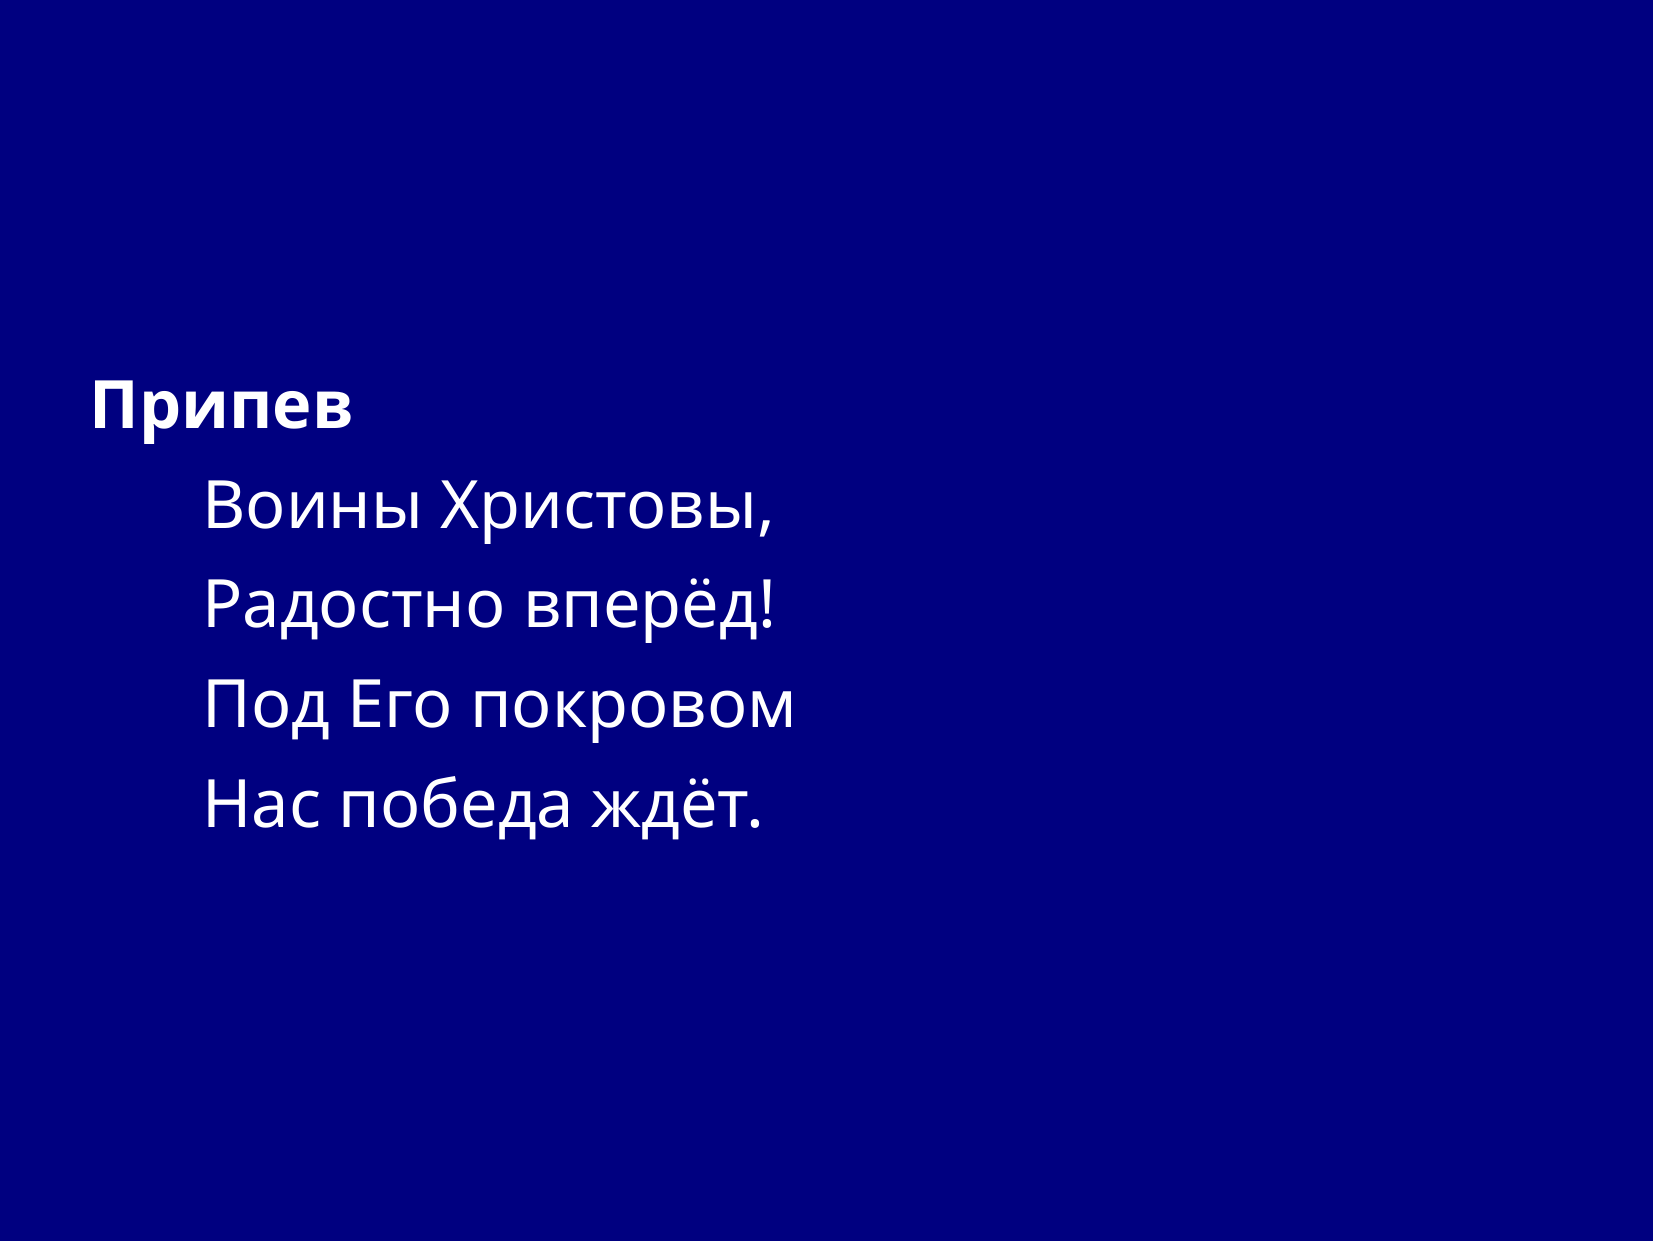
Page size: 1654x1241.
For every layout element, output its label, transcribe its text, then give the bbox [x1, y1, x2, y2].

text_box Припев Воины Христовы, Радостно вперёд! Под Его покровом Нас победа ждёт. [75, 150, 1576, 1163]
